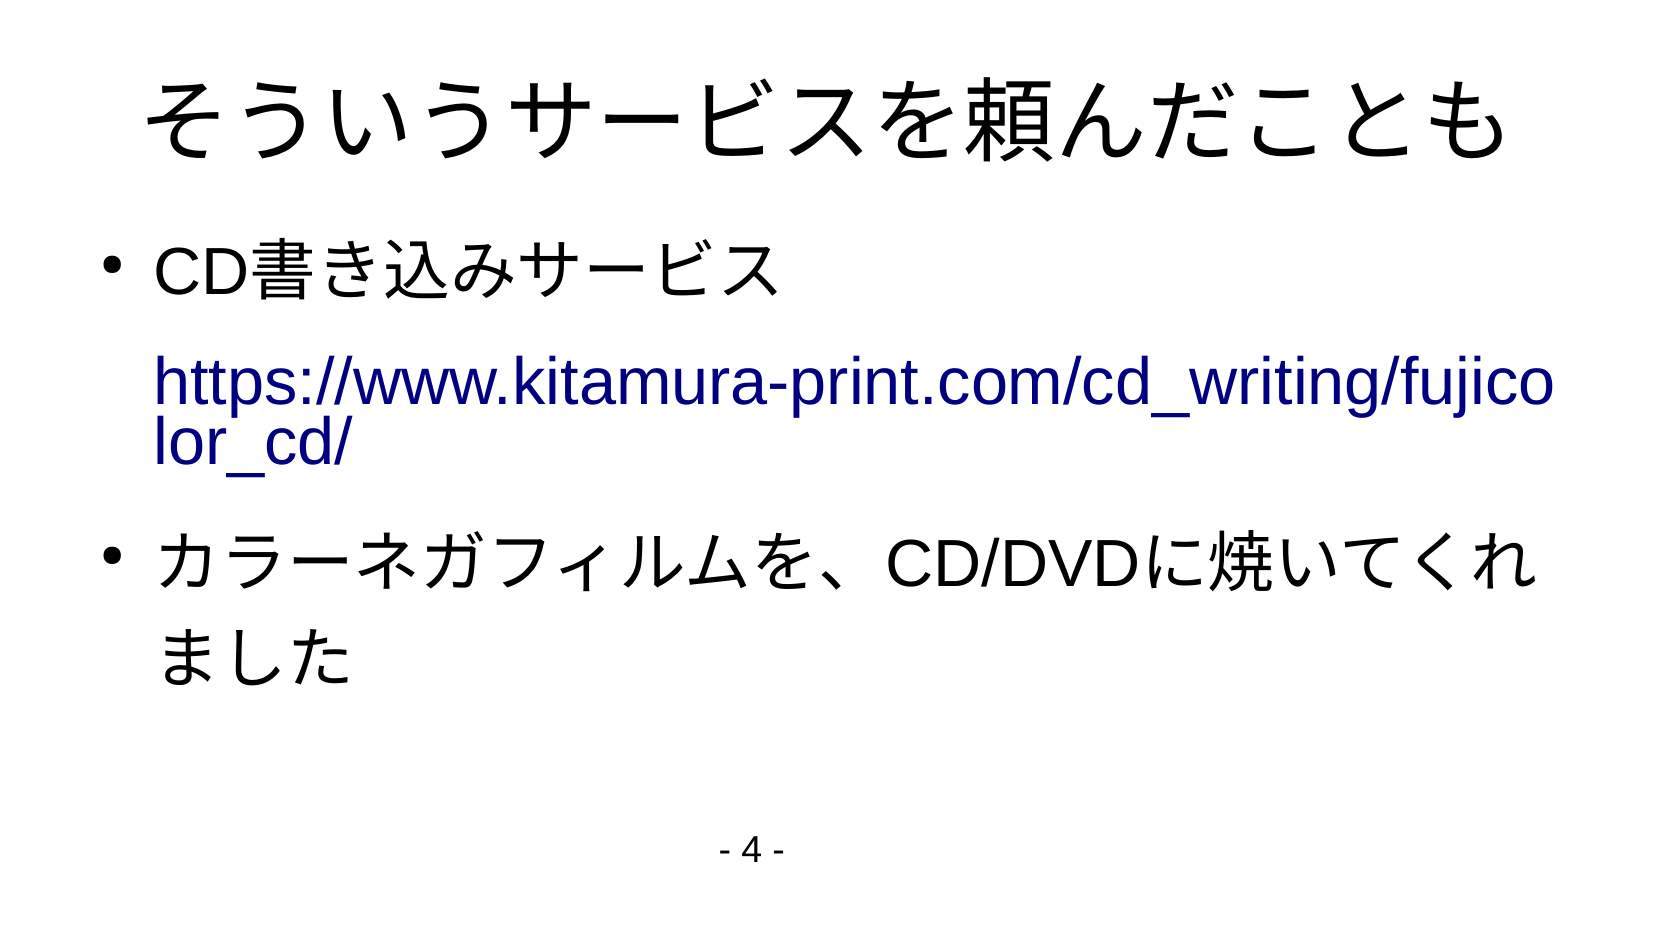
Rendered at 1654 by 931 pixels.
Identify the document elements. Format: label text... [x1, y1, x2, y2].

title そういうサービスを頼んだことも [82, 37, 1571, 193]
text_box - <番号> - [728, 821, 926, 892]
list CD書き込みサービス https://www.kitamura-print.com/cd_writing/fujicolor_cd/ カラーネガフィルムを、CD/DVDに焼いてくれました [82, 217, 1571, 758]
